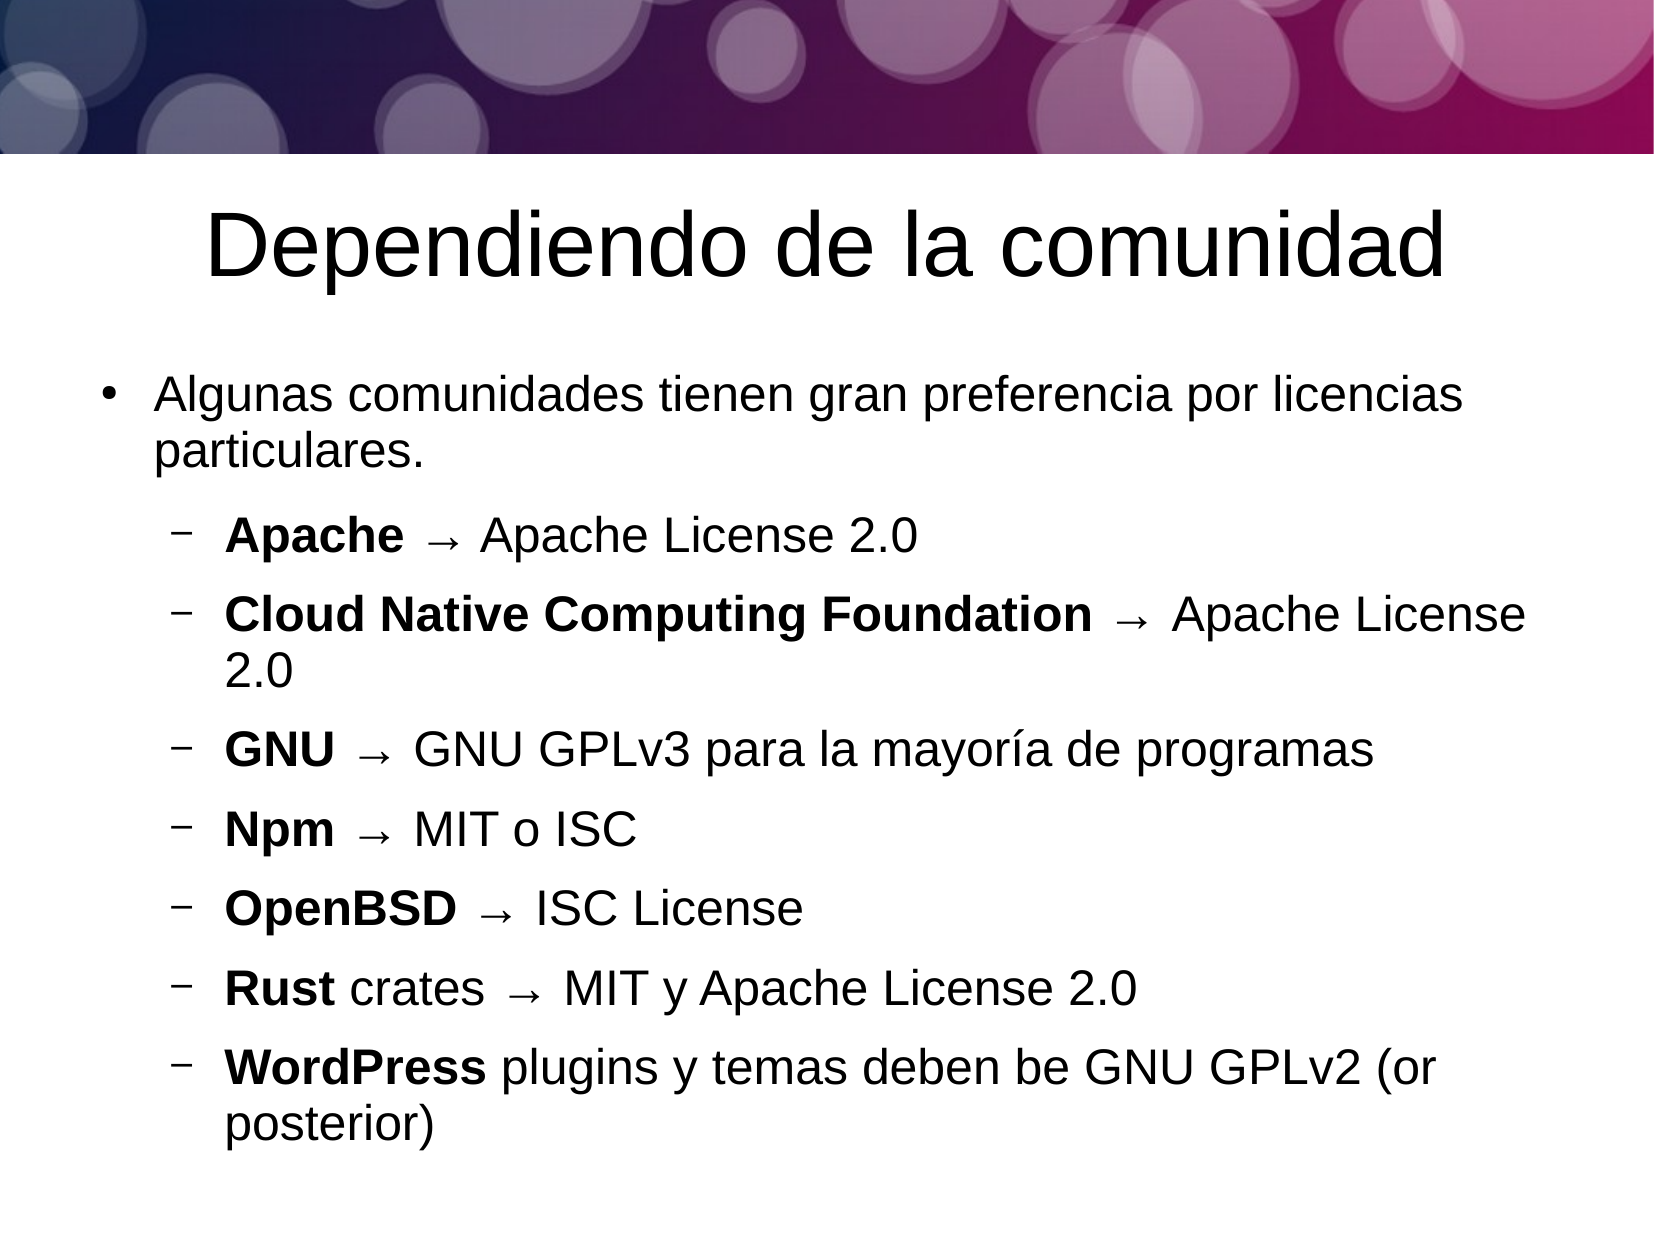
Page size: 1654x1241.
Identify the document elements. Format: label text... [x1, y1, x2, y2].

picture [0, 0, 1654, 154]
title Dependiendo de la comunidad [82, 159, 1571, 331]
list Algunas comunidades tienen gran preferencia por licencias particulares. Apache → Apache License 2.0 Cloud Native Computing Foundation → Apache License 2.0 GNU → GNU GPLv3 para la mayoría de programas Npm → MIT o ISC OpenBSD → ISC License Rust crates → MIT y Apache License 2.0 WordPress plugins y temas deben be GNU GPLv2 (or posterior) [82, 366, 1571, 1087]
